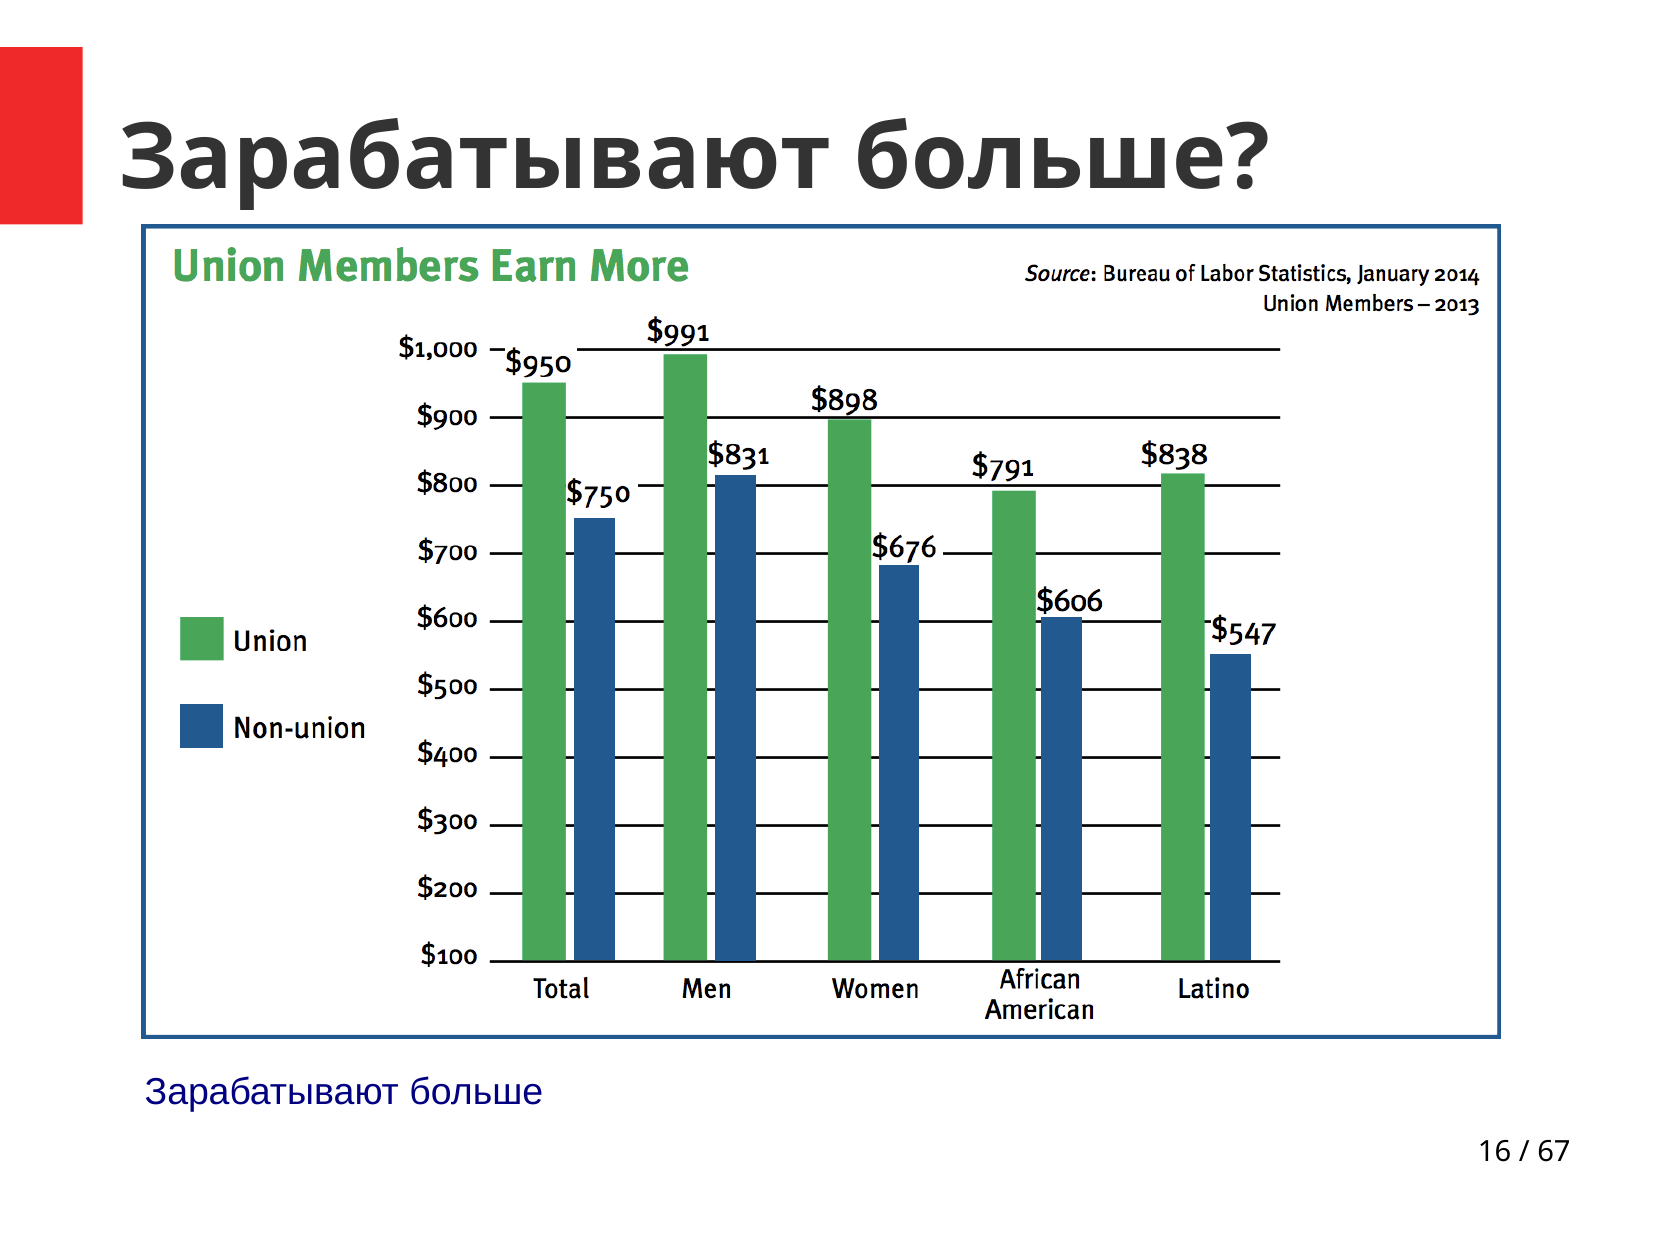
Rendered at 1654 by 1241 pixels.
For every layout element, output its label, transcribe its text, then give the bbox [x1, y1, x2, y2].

title Зарабатывают больше? [118, 49, 1571, 257]
text_box Зарабатывают больше [129, 1062, 815, 1134]
picture [141, 224, 1501, 1039]
